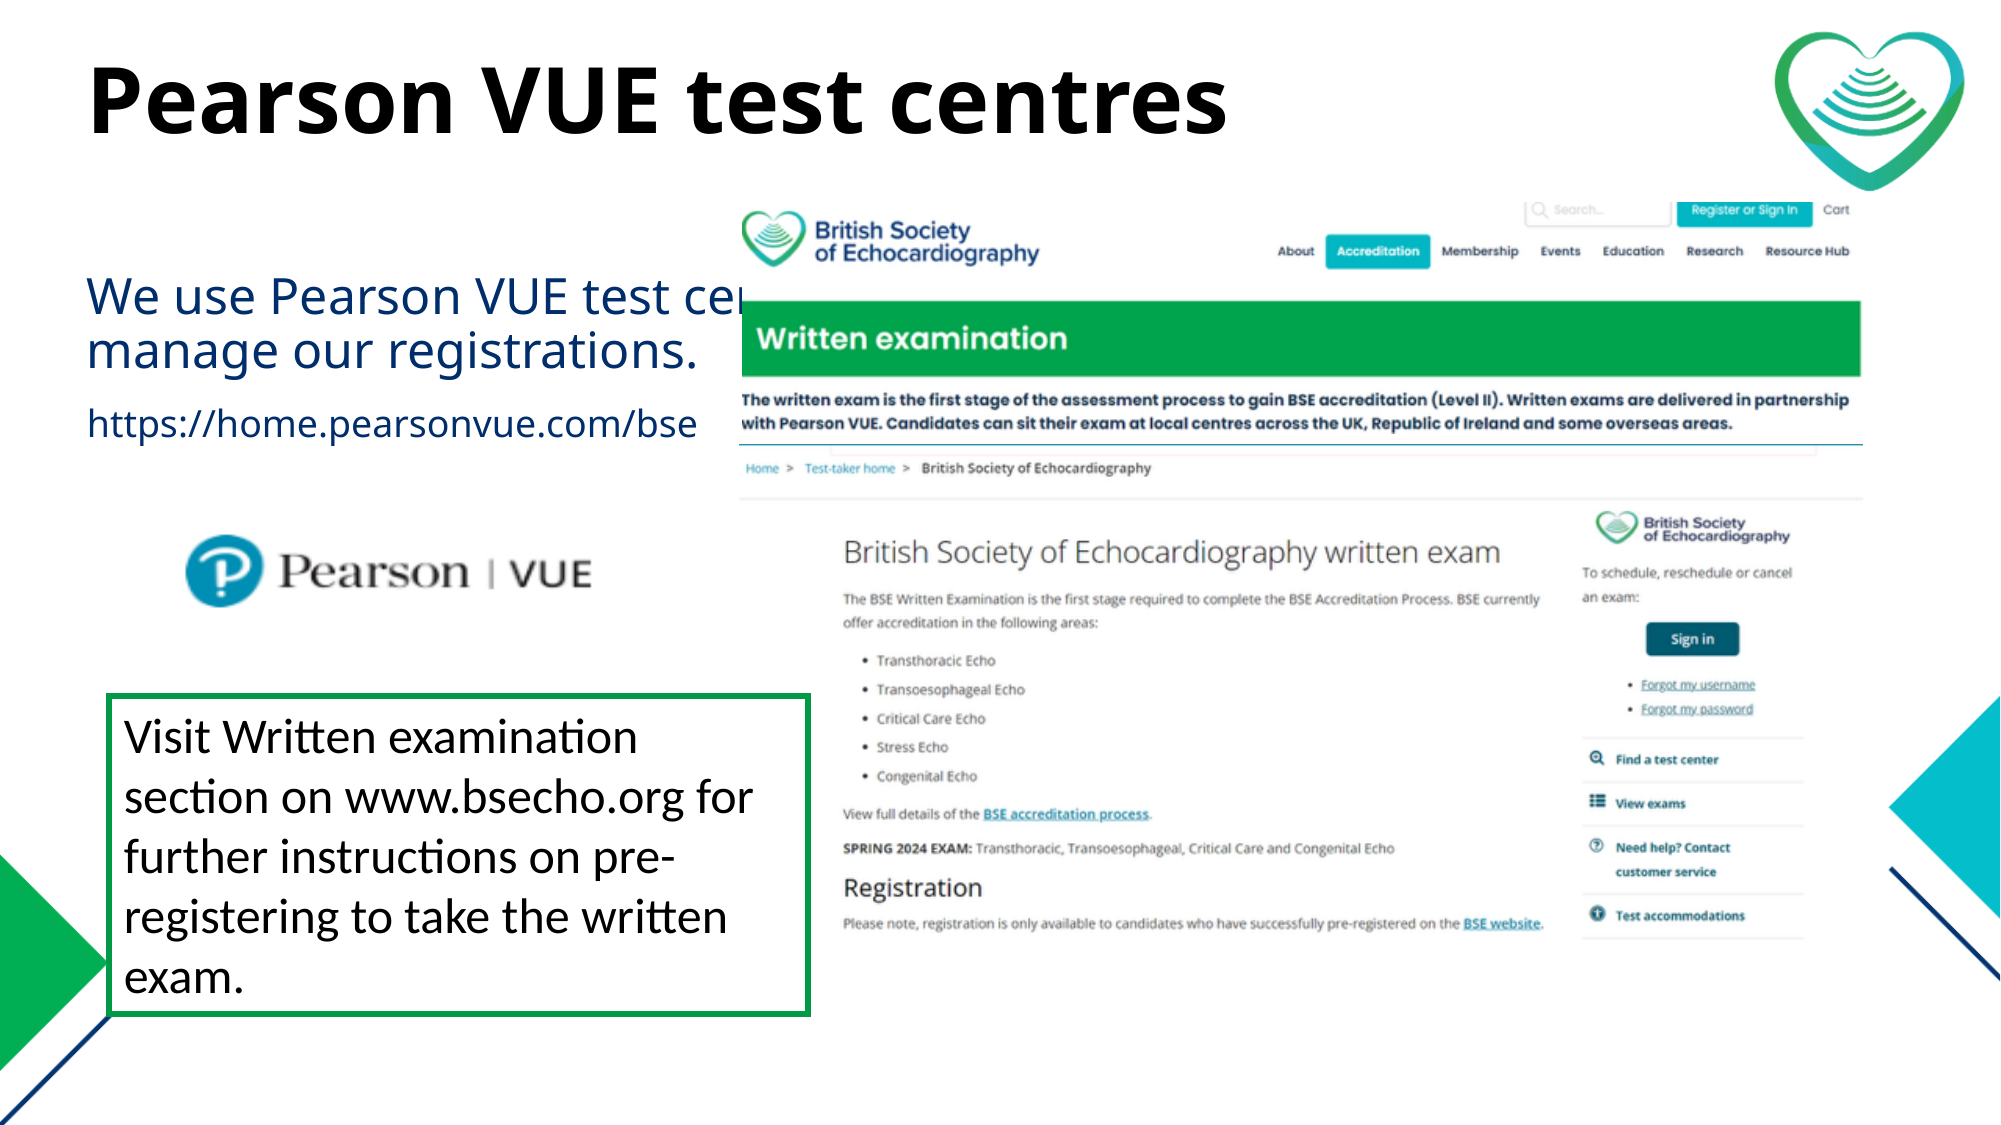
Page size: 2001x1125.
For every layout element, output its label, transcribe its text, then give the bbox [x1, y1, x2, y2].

title Pearson VUE test centres [71, 46, 1529, 191]
text_box Visit Written examination section on www.bsecho.org for further instructions on pre-registering to take the written exam. [108, 695, 808, 1014]
picture [742, 202, 1863, 434]
picture [158, 495, 653, 640]
list We use Pearson VUE test centres to deliver the exam and manage our registrations. https://home.pearsonvue.com/bse [108, 190, 721, 497]
picture [739, 444, 1863, 947]
